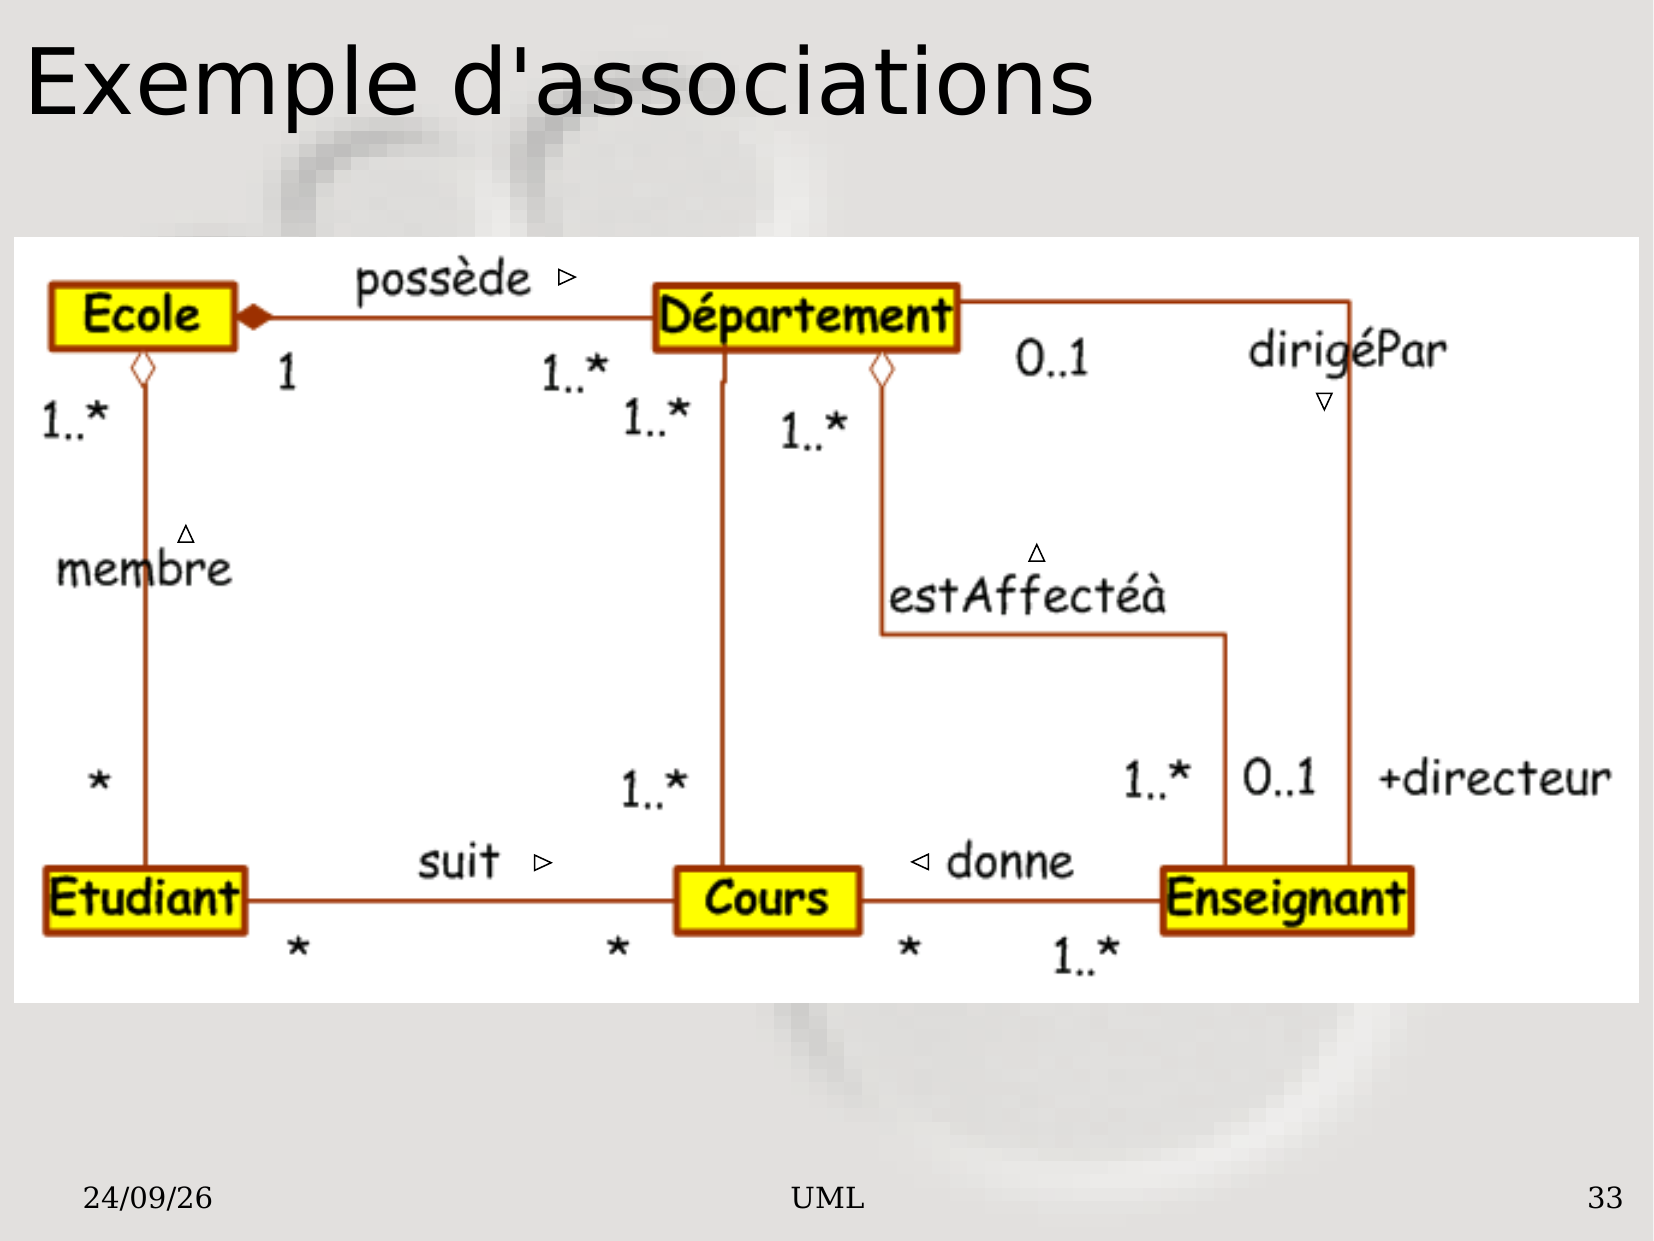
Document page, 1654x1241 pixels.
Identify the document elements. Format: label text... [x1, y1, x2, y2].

text_box [911, 854, 929, 870]
text_box [1029, 544, 1045, 562]
text_box [1316, 393, 1332, 410]
title Exemple d'associations [8, 21, 1538, 144]
picture [0, 0, 1654, 1241]
text_box [178, 525, 194, 543]
text_box [534, 855, 552, 871]
text_box [558, 269, 576, 285]
